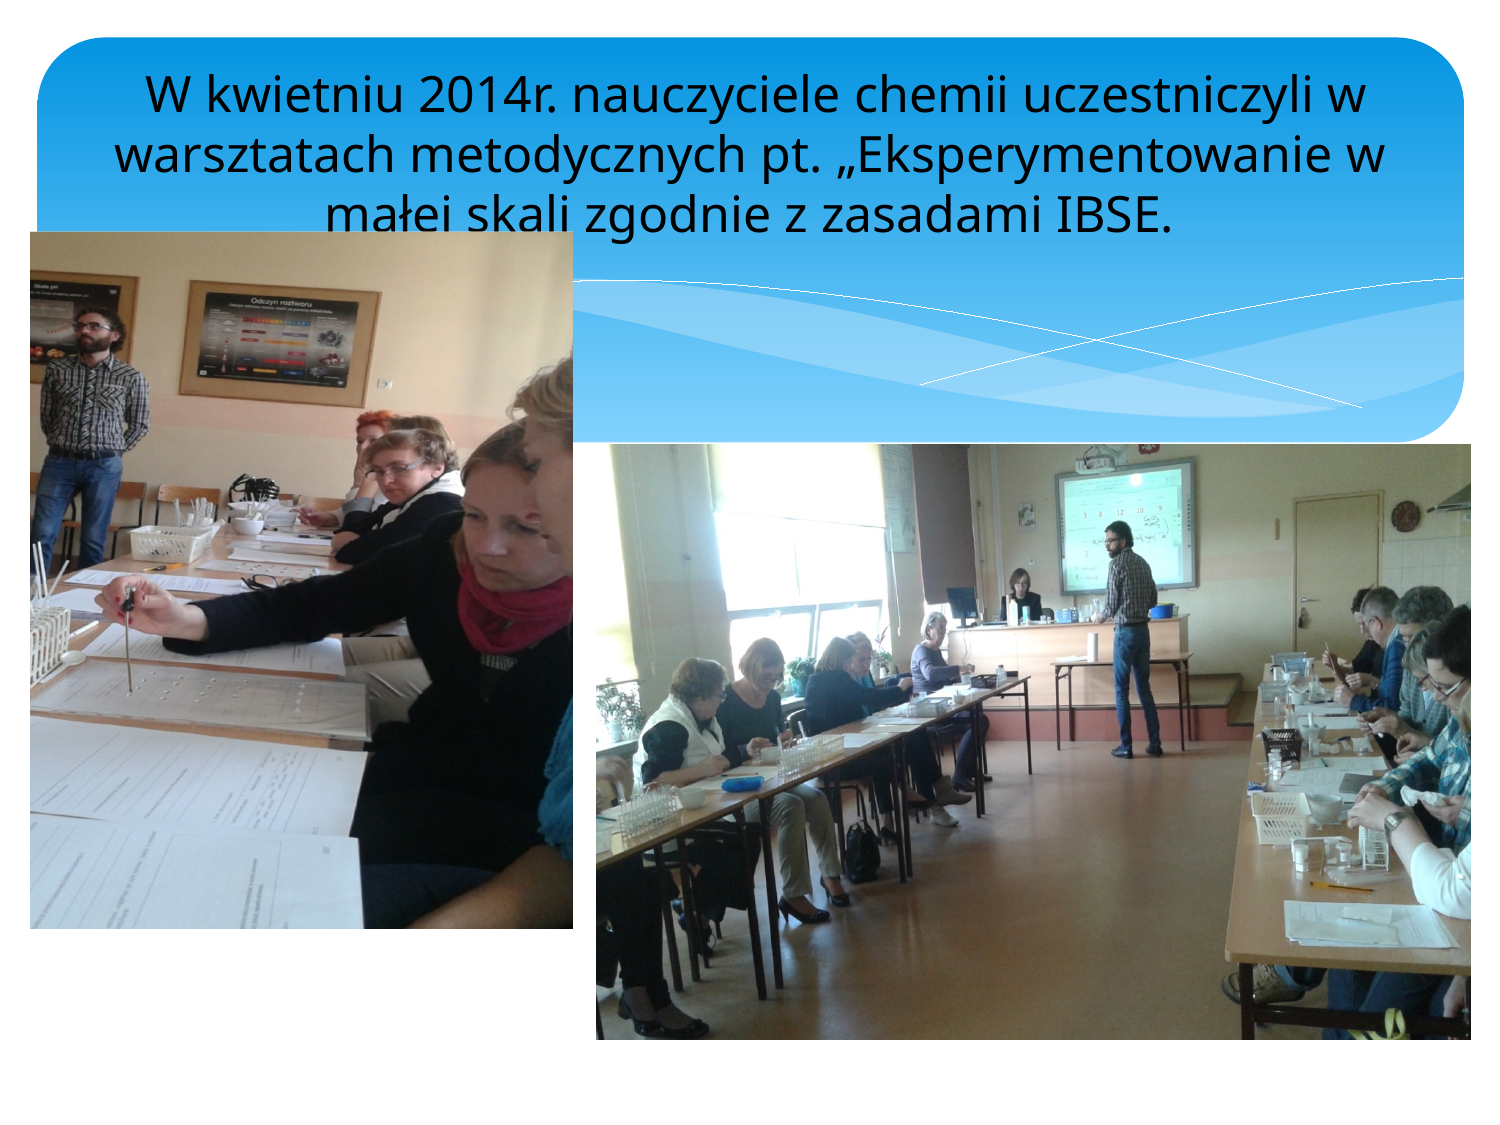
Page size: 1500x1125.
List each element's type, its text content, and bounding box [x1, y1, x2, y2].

picture [596, 444, 1471, 1040]
title W kwietniu 2014r. nauczyciele chemii uczestniczyli w warsztatach metodycznych pt. „Eksperymentowanie w małej skali zgodnie z zasadami IBSE. [75, 55, 1425, 327]
picture [29, 231, 573, 929]
